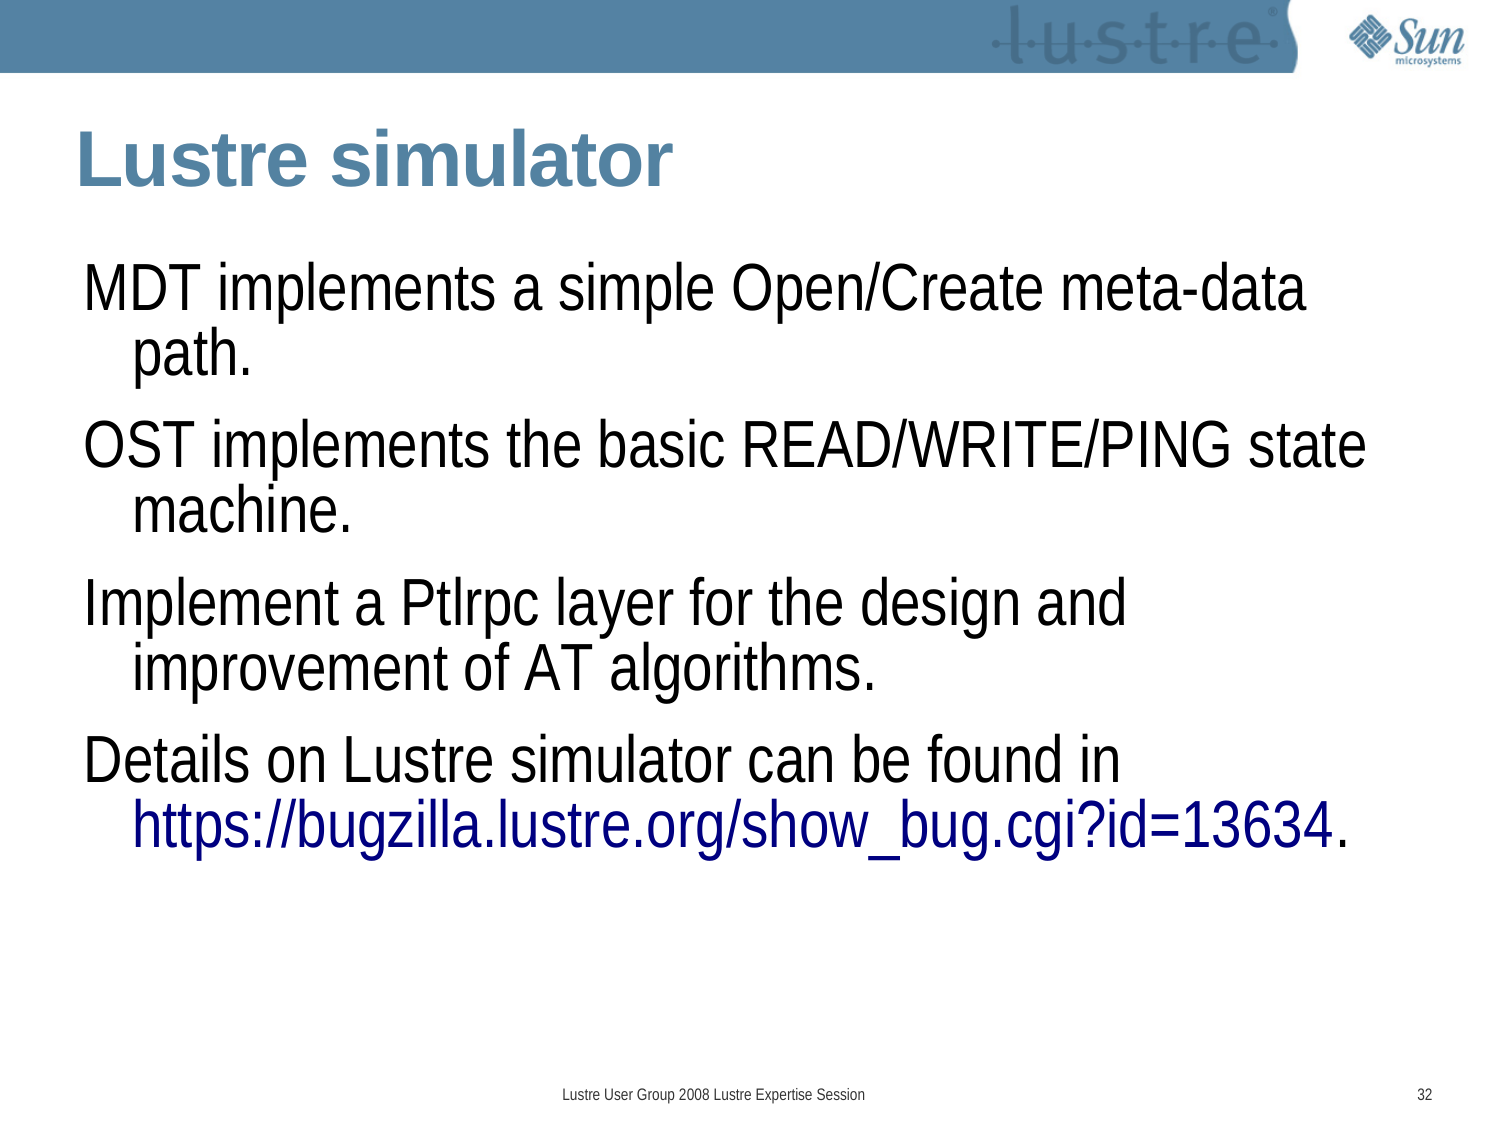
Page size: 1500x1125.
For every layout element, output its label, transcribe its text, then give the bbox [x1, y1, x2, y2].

list MDT implements a simple Open/Create meta-data path. OST implements the basic READ/WRITE/PING state machine. Implement a Ptlrpc layer for the design and improvement of AT algorithms. Details on Lustre simulator can be found in https://bugzilla.lustre.org/show_bug.cgi?id=13634. [64, 258, 1401, 1062]
picture [0, 0, 1500, 91]
title Lustre simulator [75, 123, 1437, 227]
